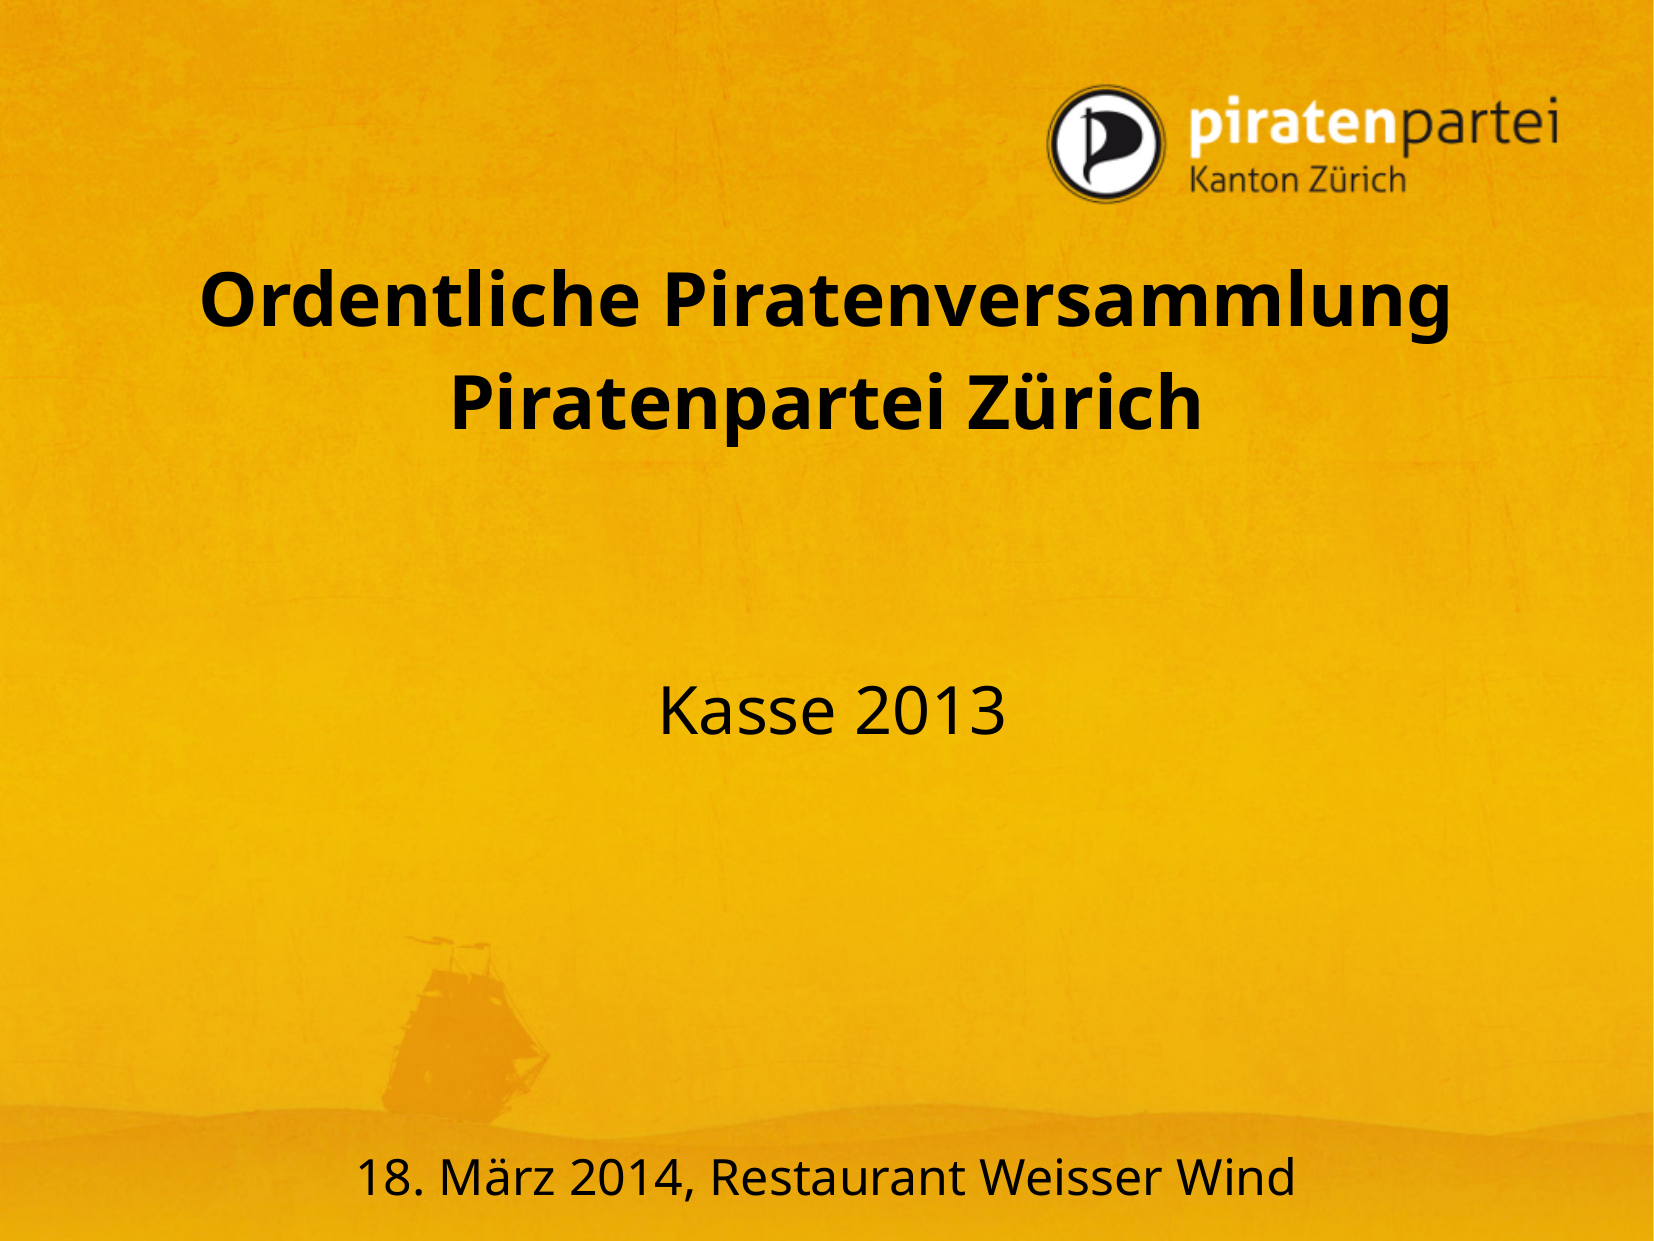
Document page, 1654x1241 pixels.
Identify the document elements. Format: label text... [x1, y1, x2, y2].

text_box 18. März 2014, Restaurant Weisser Wind [206, 1135, 1447, 1211]
picture [0, 0, 1654, 1241]
title Ordentliche Piratenversammlung Piratenpartei Zürich [82, 225, 1571, 473]
subtitle Kasse 2013 [88, 442, 1577, 975]
